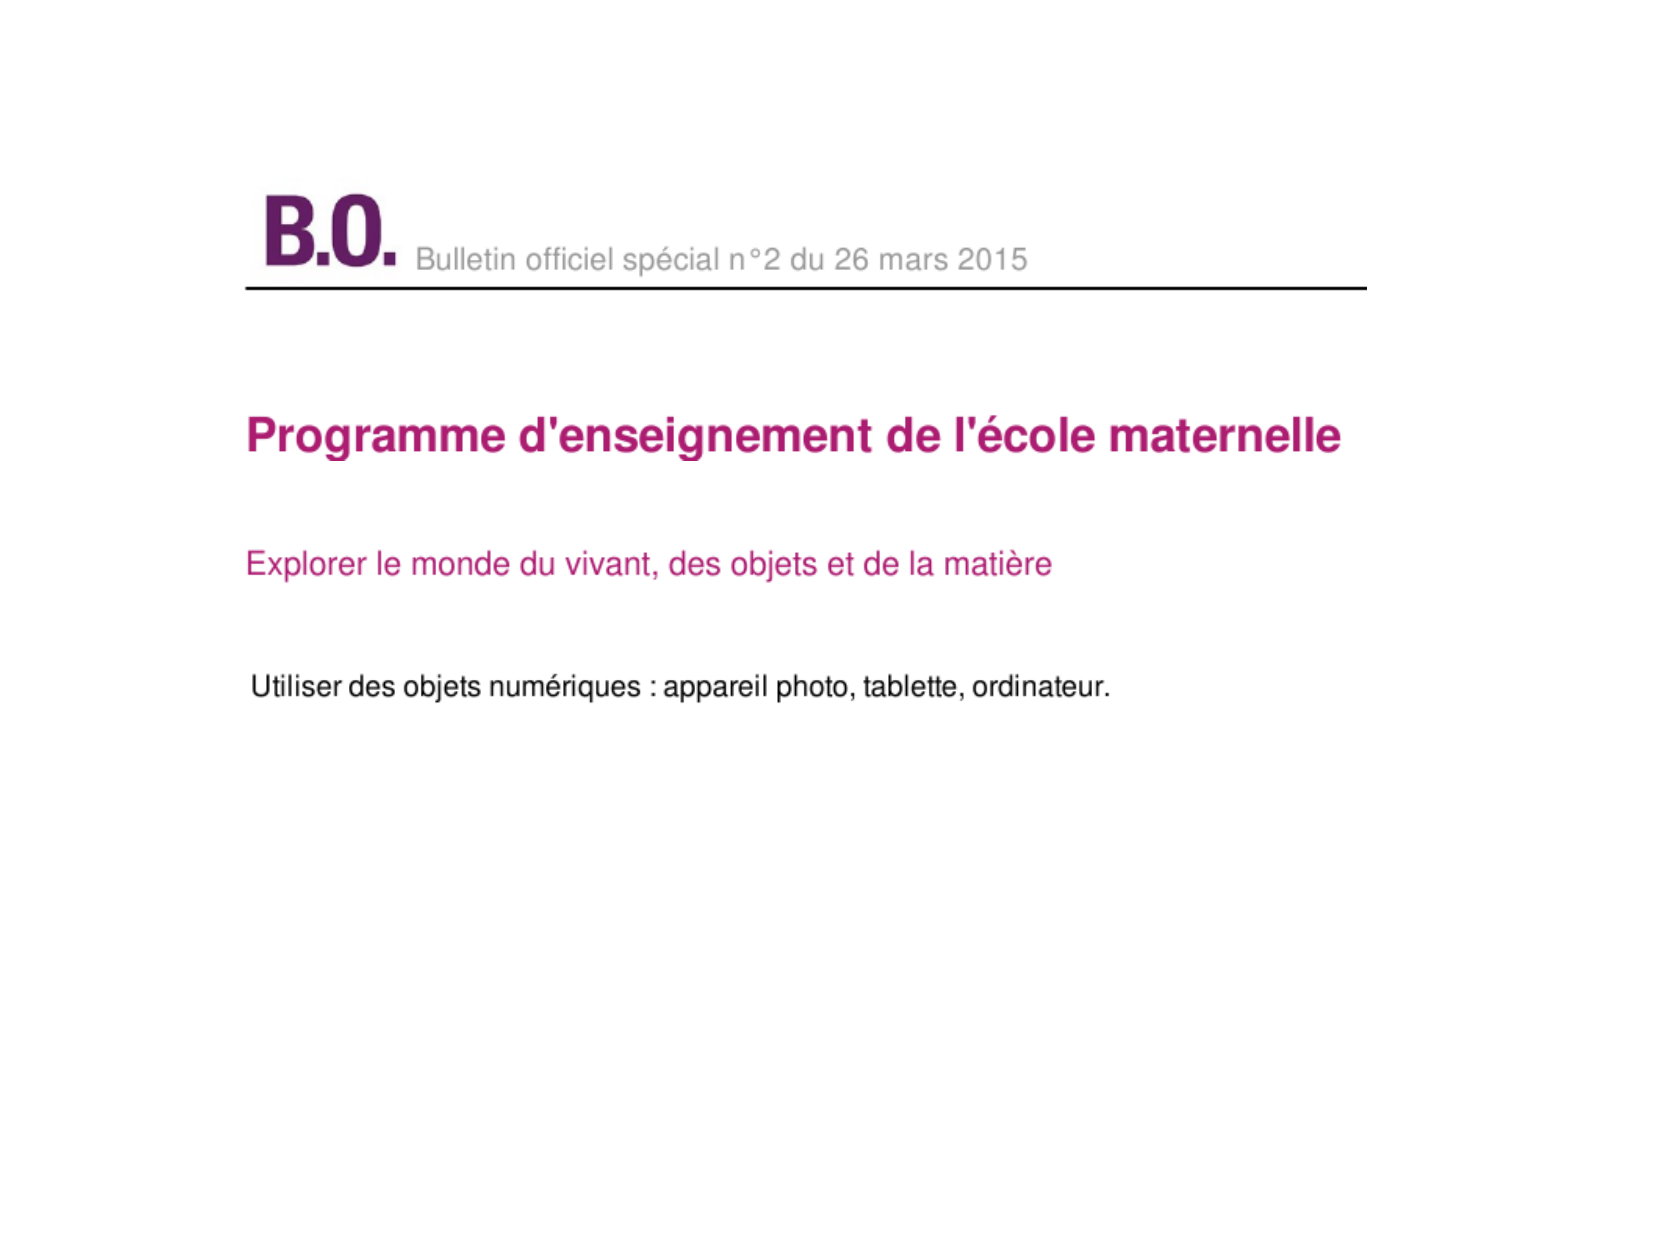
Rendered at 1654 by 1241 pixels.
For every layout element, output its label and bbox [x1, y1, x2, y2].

picture [248, 660, 1117, 709]
picture [200, 165, 1367, 461]
picture [236, 537, 1066, 591]
